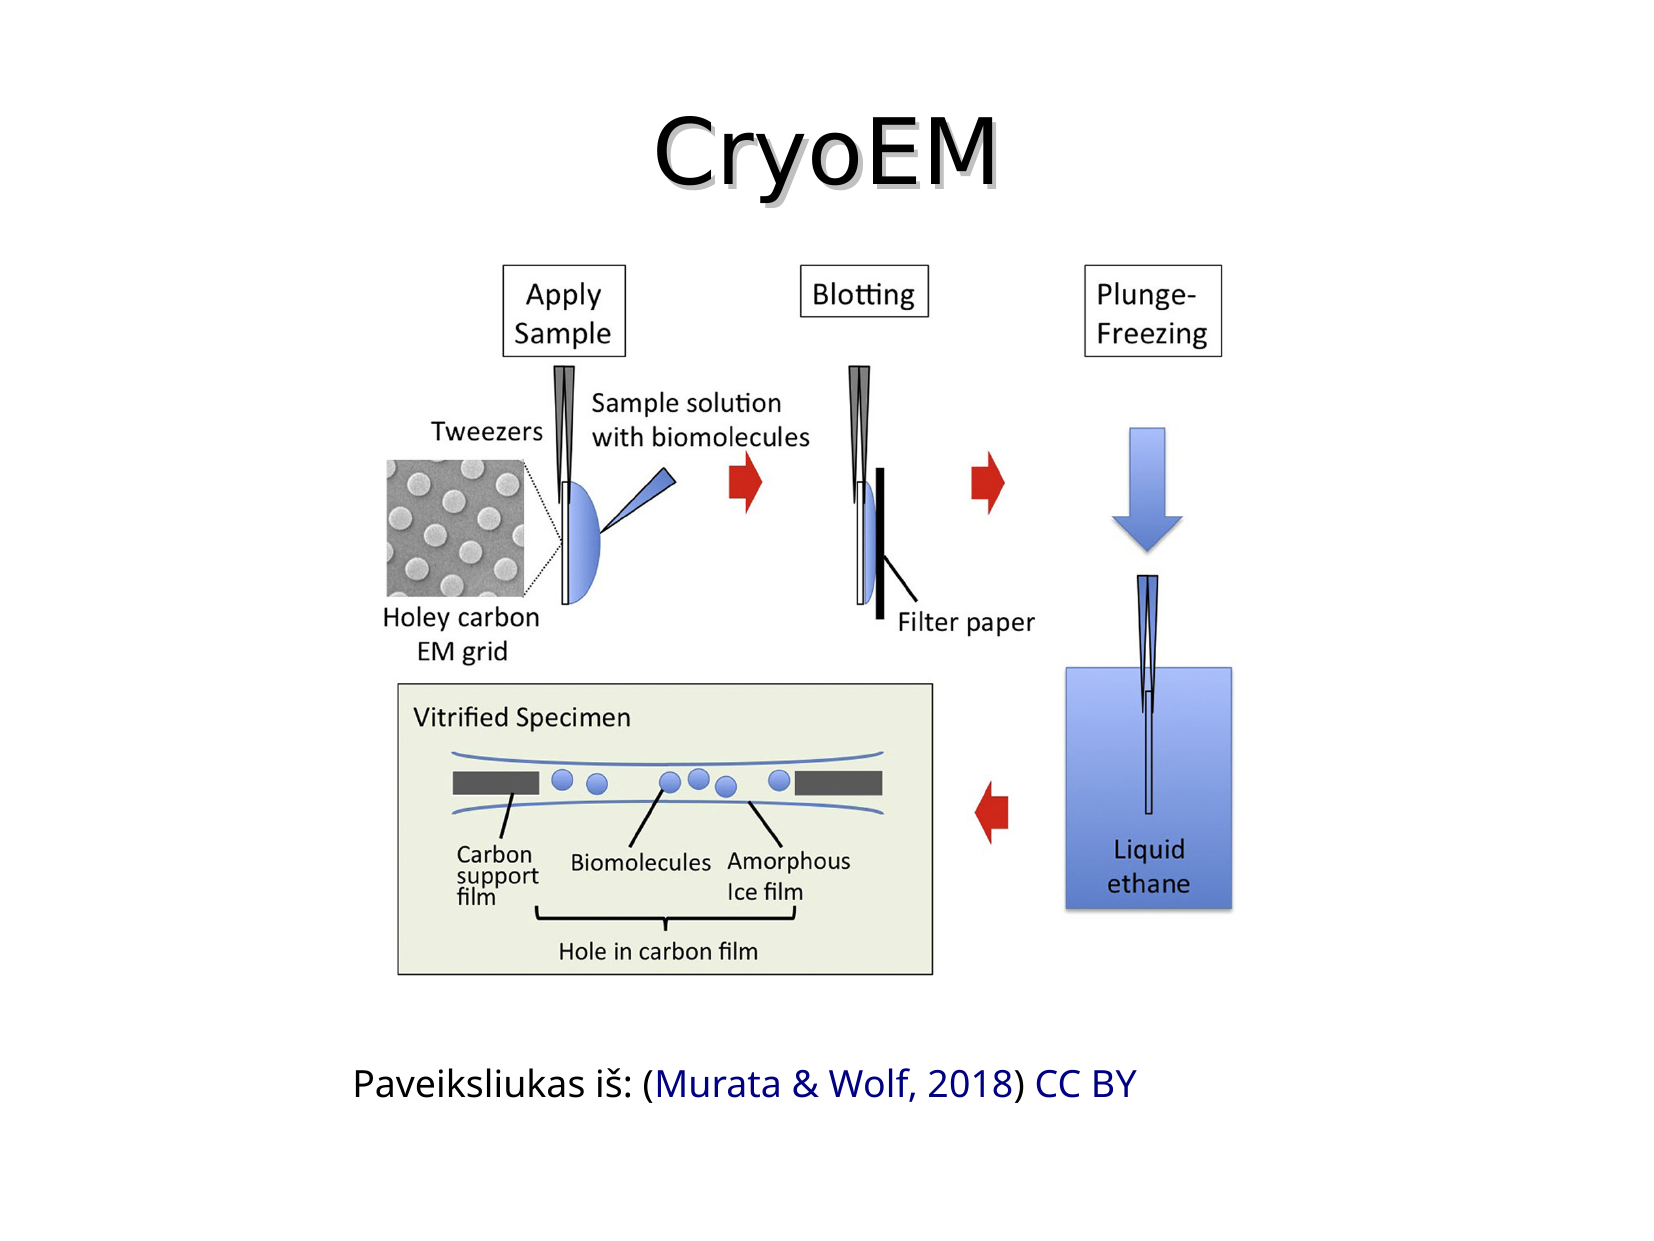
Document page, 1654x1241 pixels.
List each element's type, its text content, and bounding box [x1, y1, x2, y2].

text_box Paveiksliukas iš: (Murata & Wolf, 2018) CC BY [337, 1050, 1219, 1103]
picture [382, 262, 1238, 977]
title CryoEM [82, 49, 1571, 257]
